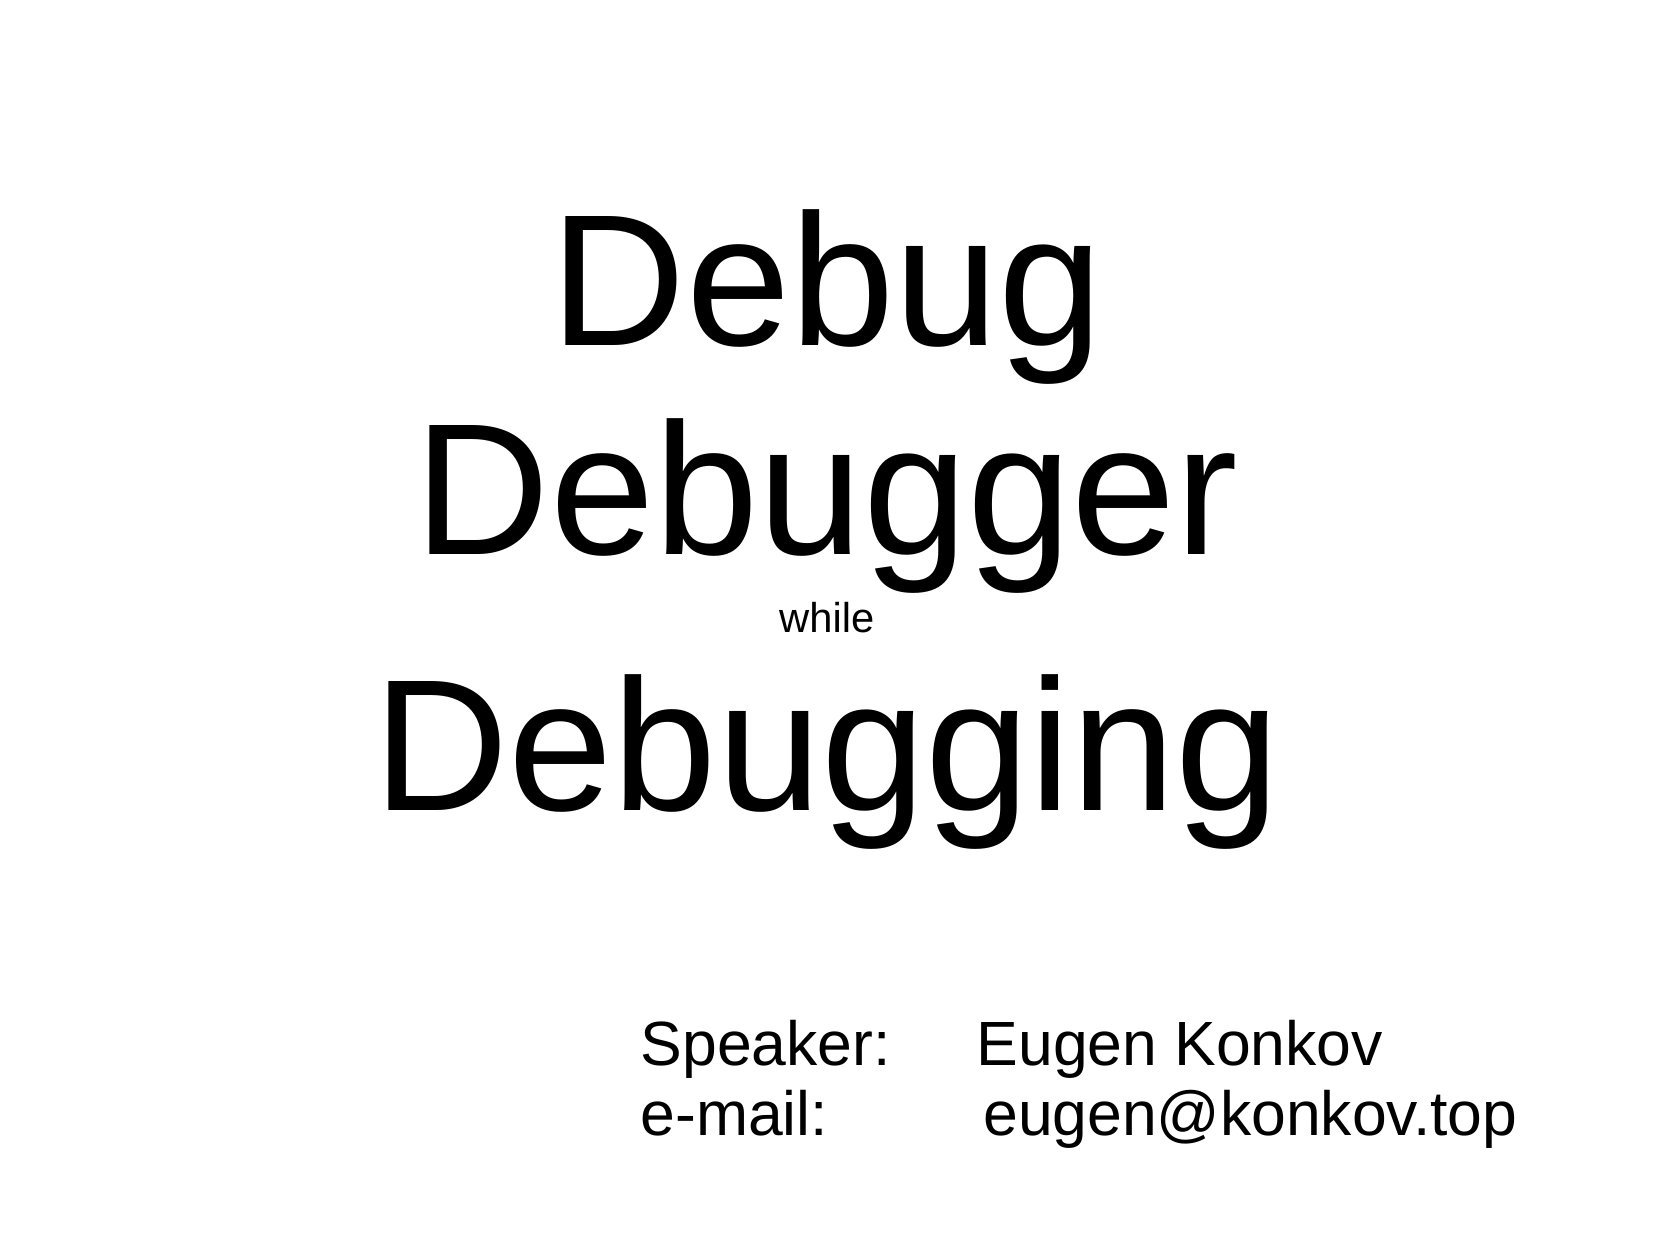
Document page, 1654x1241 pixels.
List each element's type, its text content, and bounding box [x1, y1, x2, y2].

text_box Speaker: Eugen Konkov e-mail: eugen@konkov.top [625, 1001, 1572, 1182]
subtitle Debug Debugger while Debugging [82, 153, 1571, 873]
